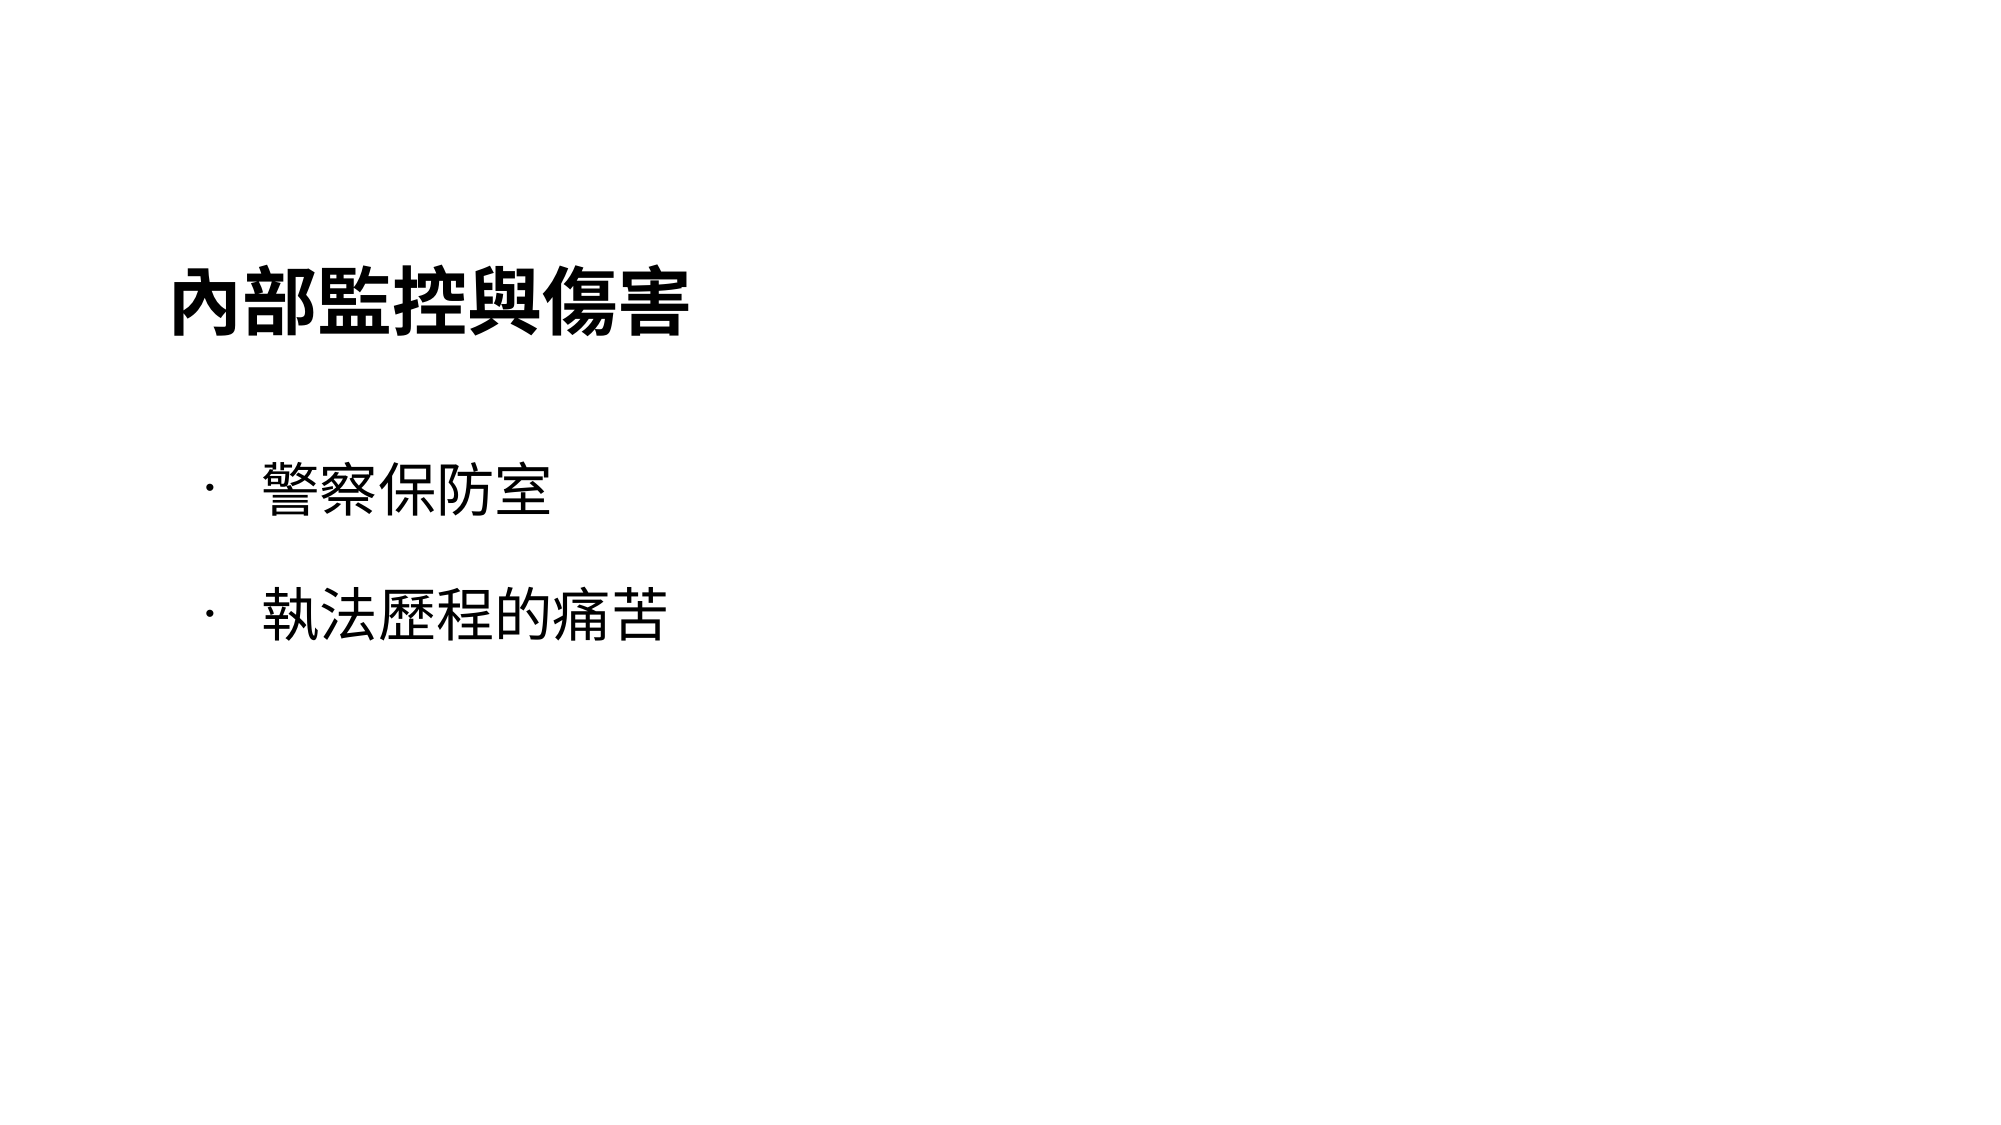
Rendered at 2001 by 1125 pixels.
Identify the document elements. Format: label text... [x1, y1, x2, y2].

title 內部監控與傷害 [152, 255, 1692, 355]
list 警察保防室 執法歷程的痛苦 [152, 410, 1863, 1080]
